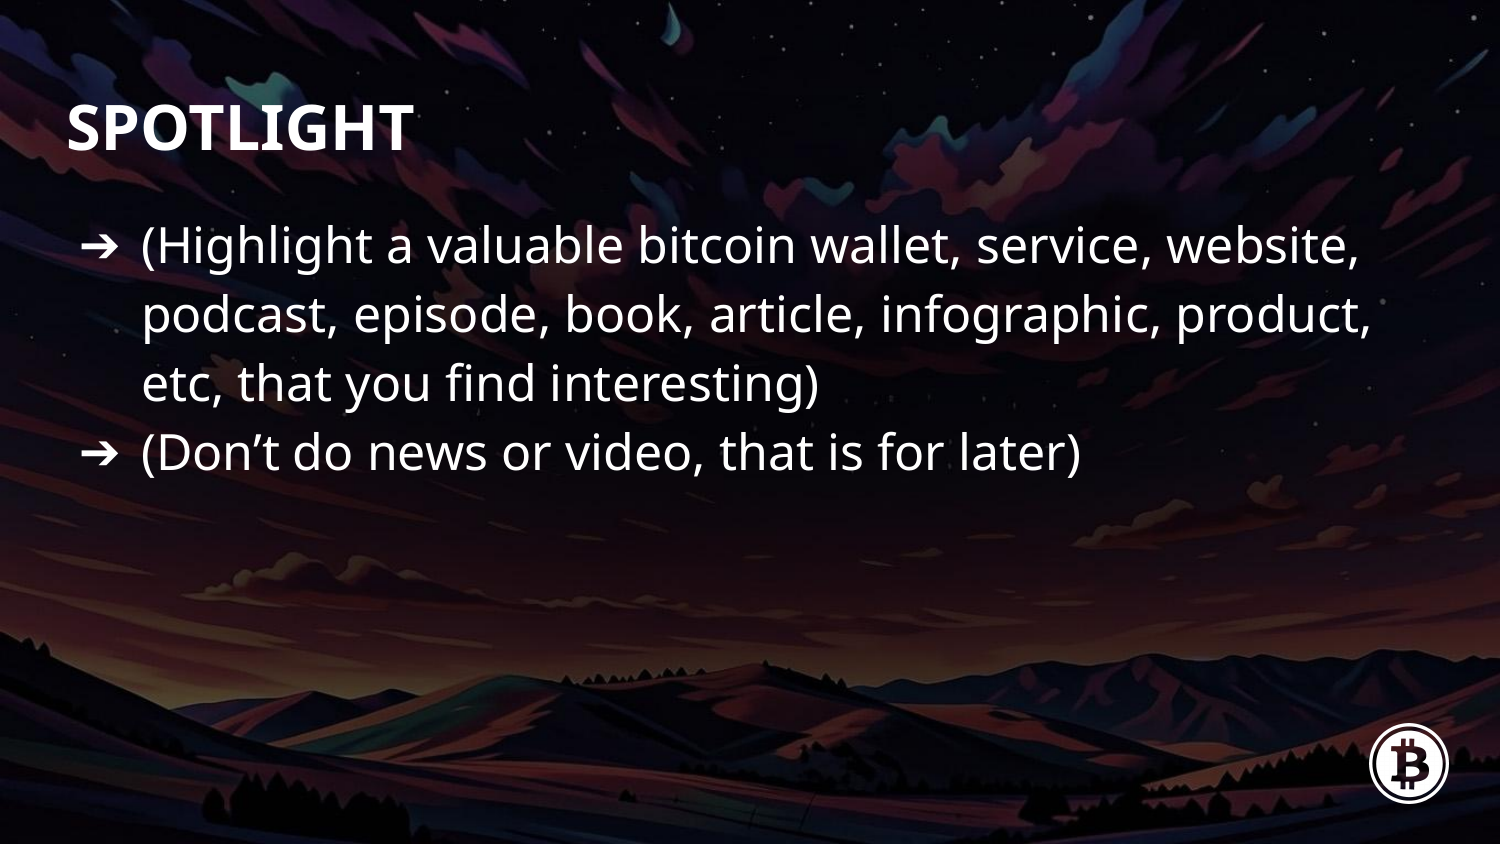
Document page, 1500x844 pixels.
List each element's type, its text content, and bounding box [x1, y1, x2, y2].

picture [0, 0, 1500, 844]
title SPOTLIGHT [51, 72, 1449, 167]
list (Highlight a valuable bitcoin wallet, service, website, podcast, episode, book, article, infographic, product, etc, that you find interesting) (Don’t do news or video, that is for later) [51, 189, 1449, 750]
